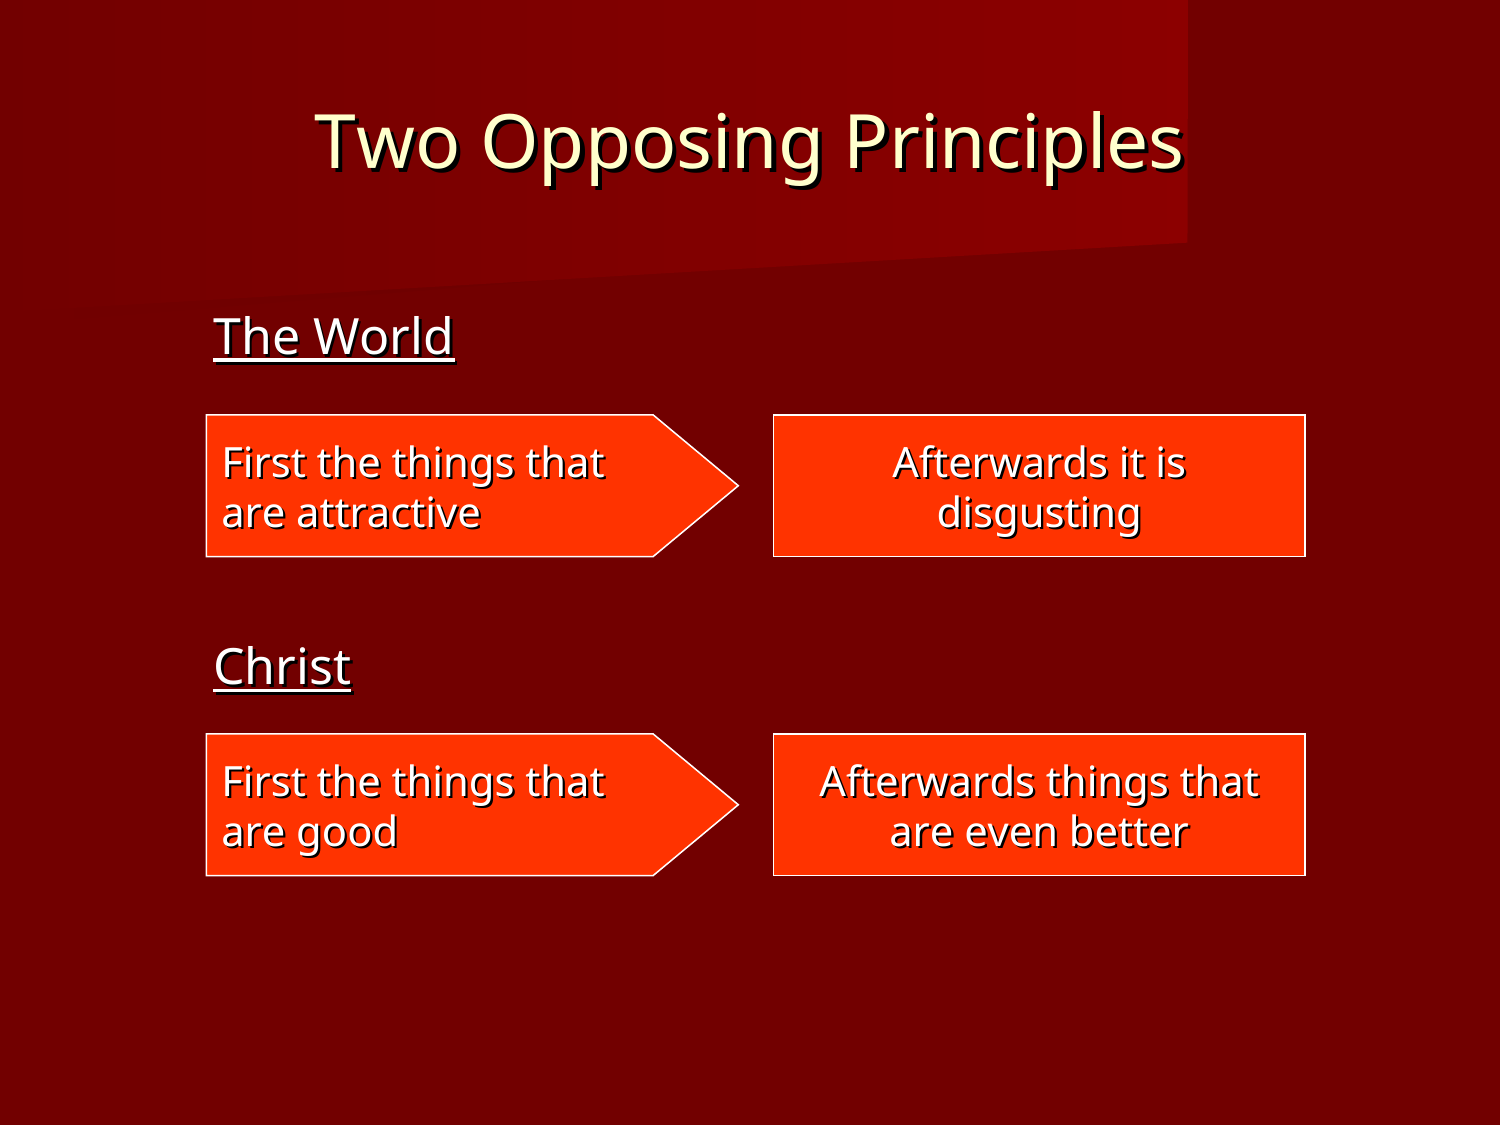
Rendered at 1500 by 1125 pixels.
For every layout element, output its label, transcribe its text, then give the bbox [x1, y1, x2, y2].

title Two Opposing Principles [75, 45, 1426, 233]
text_box First the things that are good [206, 733, 739, 876]
text_box First the things that are attractive [206, 414, 739, 557]
text_box Afterwards things that are even better [773, 733, 1306, 876]
text_box The World [198, 296, 553, 373]
text_box Christ [198, 627, 553, 703]
text_box Afterwards it is disgusting [773, 414, 1306, 557]
